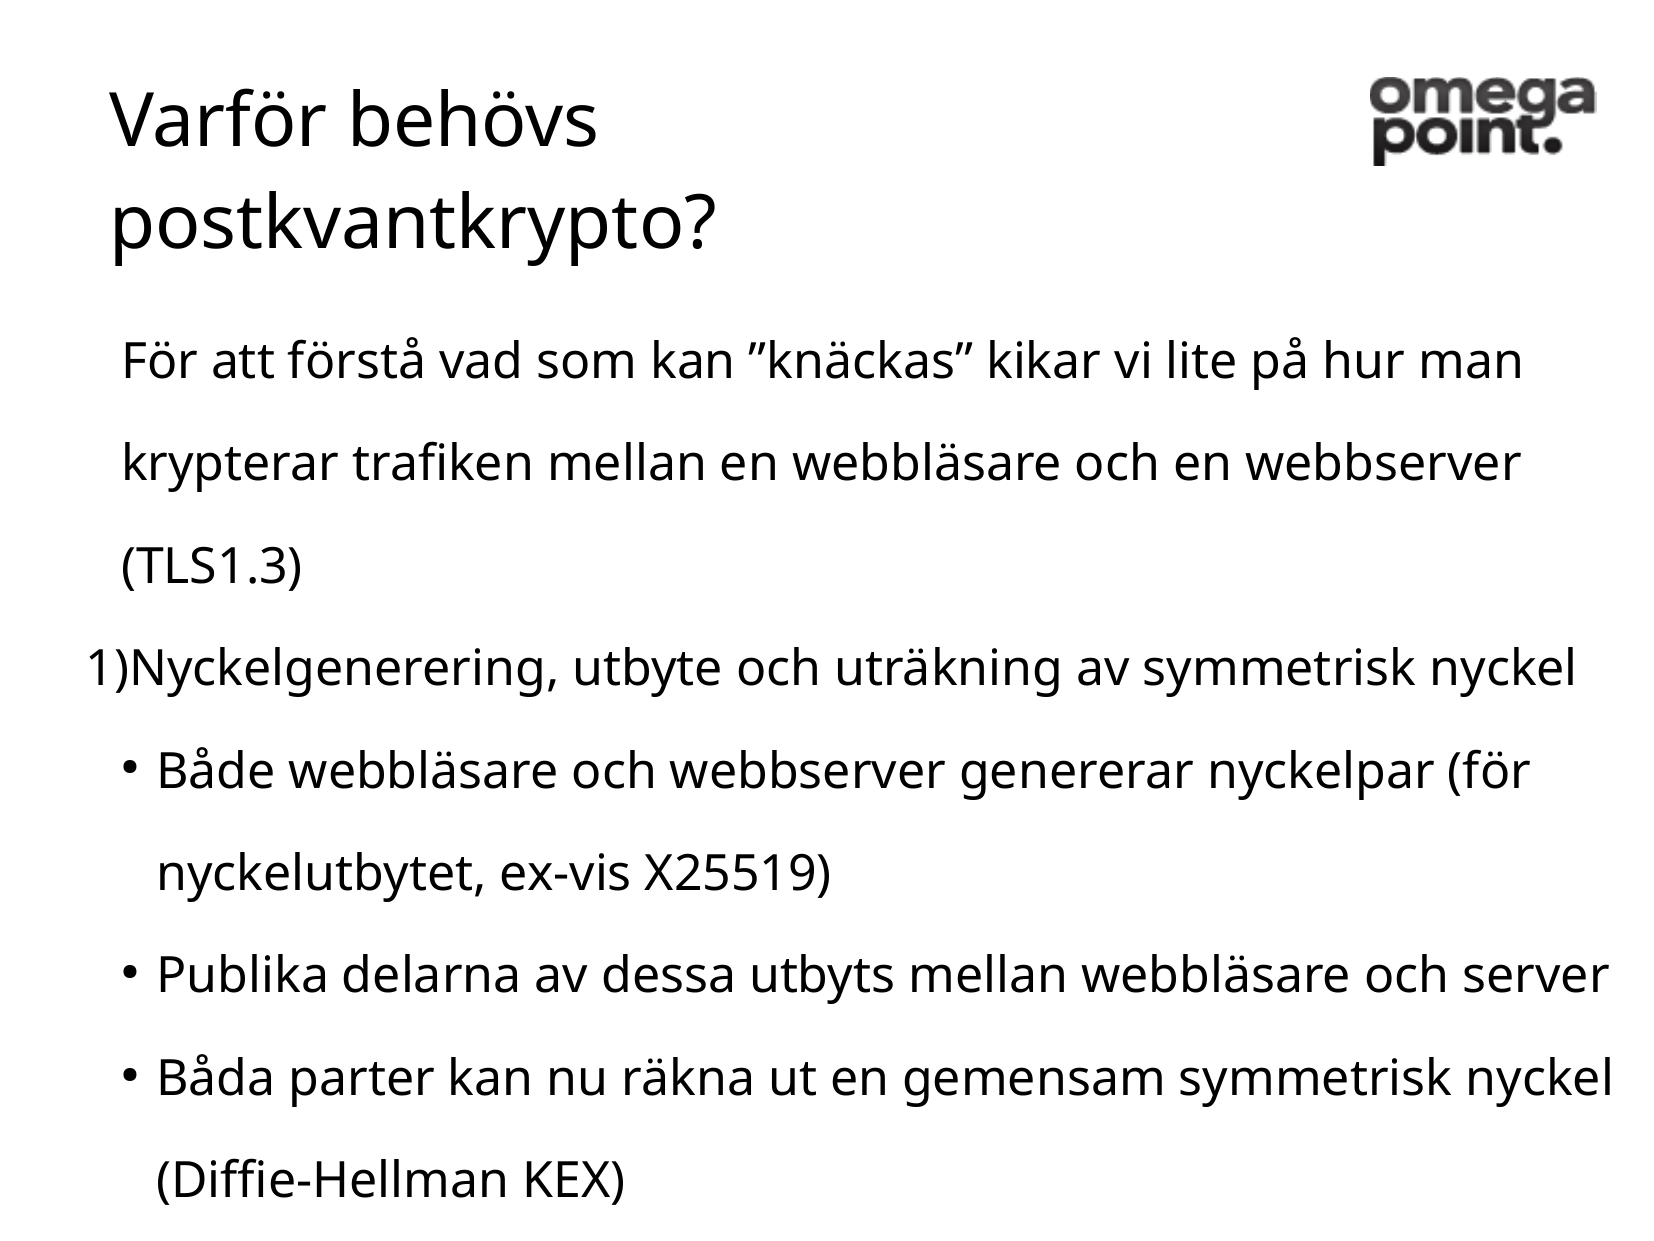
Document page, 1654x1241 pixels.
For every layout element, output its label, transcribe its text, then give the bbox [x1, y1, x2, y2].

text_box Varför behövs postkvantkrypto? [94, 59, 1219, 261]
text_box För att förstå vad som kan ”knäckas” kikar vi lite på hur man krypterar trafiken mellan en webbläsare och en webbserver (TLS1.3) Nyckelgenerering, utbyte och uträkning av symmetrisk nyckel Både webbläsare och webbserver genererar nyckelpar (för nyckelutbytet, ex-vis X25519) Publika delarna av dessa utbyts mellan webbläsare och server Båda parter kan nu räkna ut en gemensam symmetrisk nyckel (Diffie-Hellman KEX) Webbläsaren validerar webbserverns SSL-certifikat och signatur Webbservern validerar eventuellt klientcertifikat och dess signatur Data skickas (symmetrisk kryptering, ex-vis AES-256) [70, 283, 1654, 1223]
picture [1370, 77, 1597, 166]
